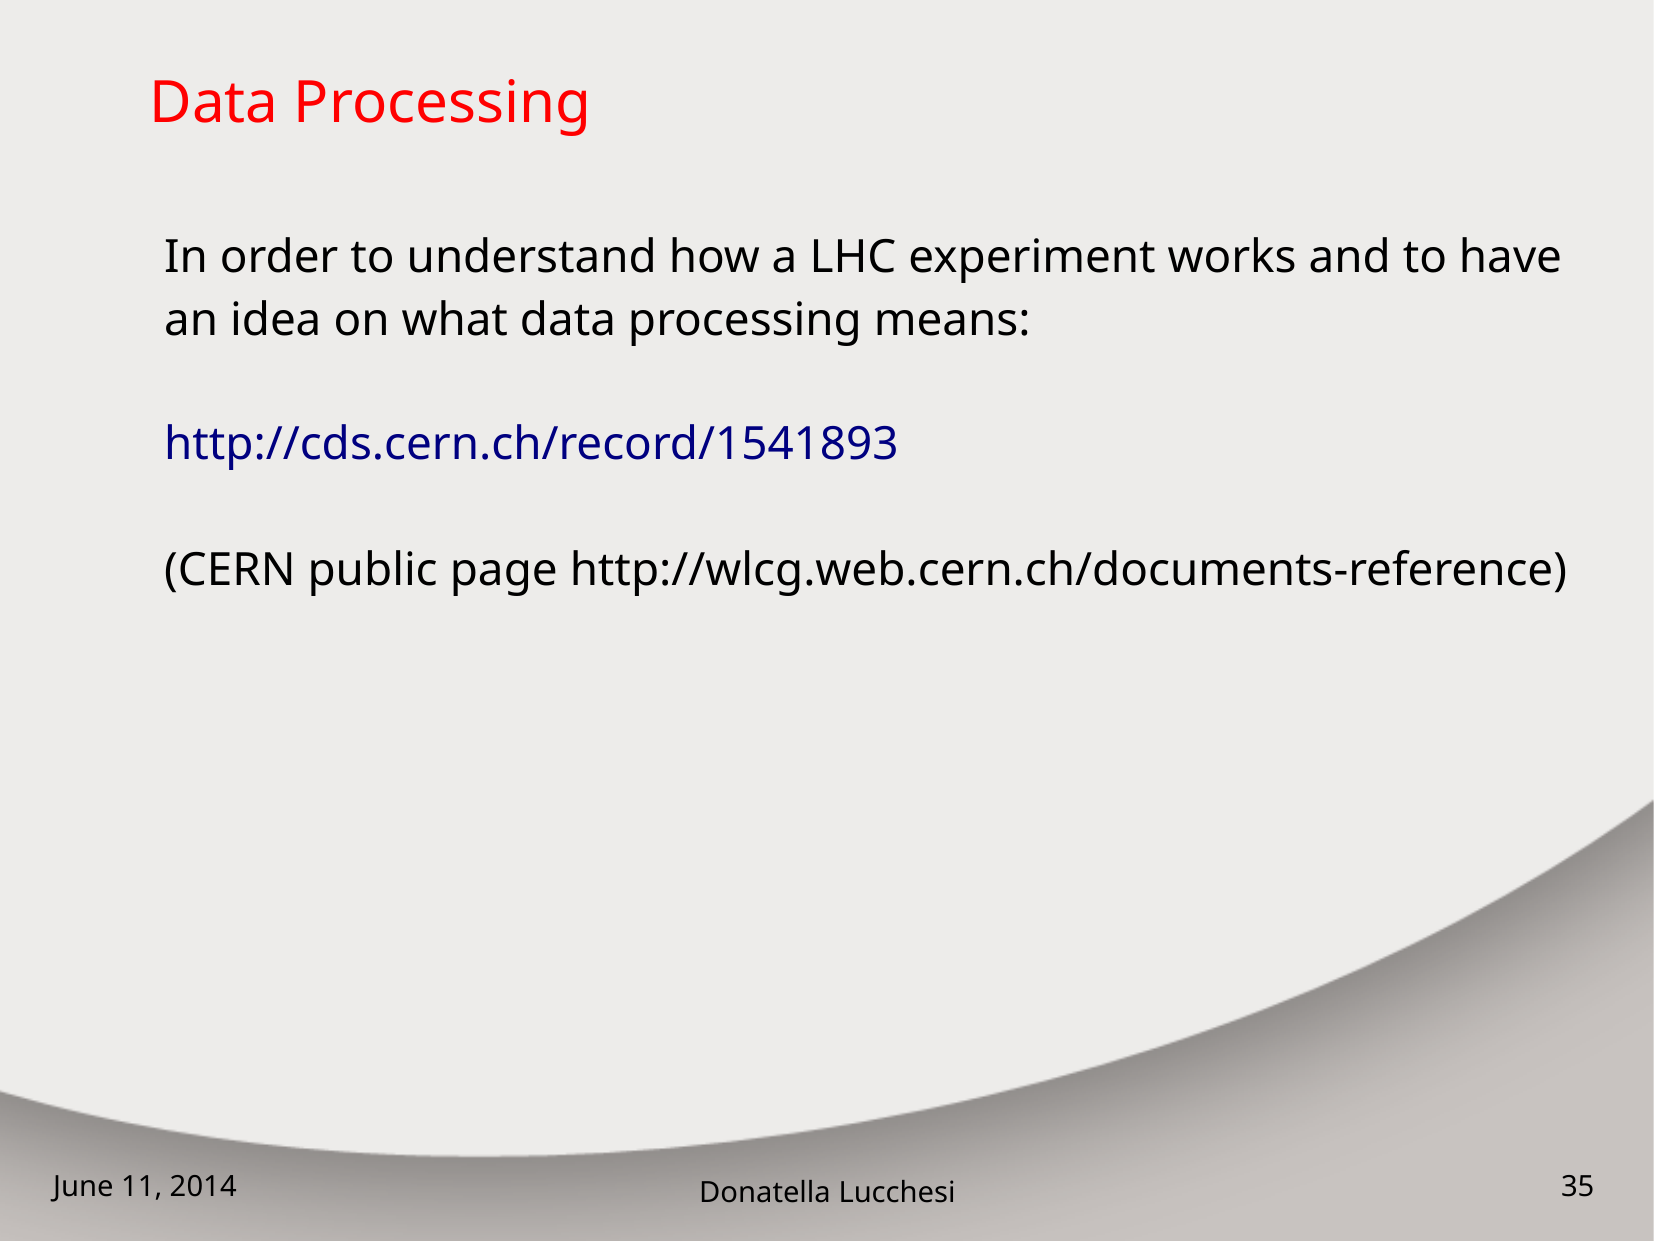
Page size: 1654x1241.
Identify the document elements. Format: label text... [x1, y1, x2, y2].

picture [0, 0, 1654, 1241]
text_box In order to understand how a LHC experiment works and to have an idea on what data processing means: http://cds.cern.ch/record/1541893 (CERN public page http://wlcg.web.cern.ch/documents-reference) [149, 216, 1589, 614]
text_box Data Processing [134, 53, 614, 150]
